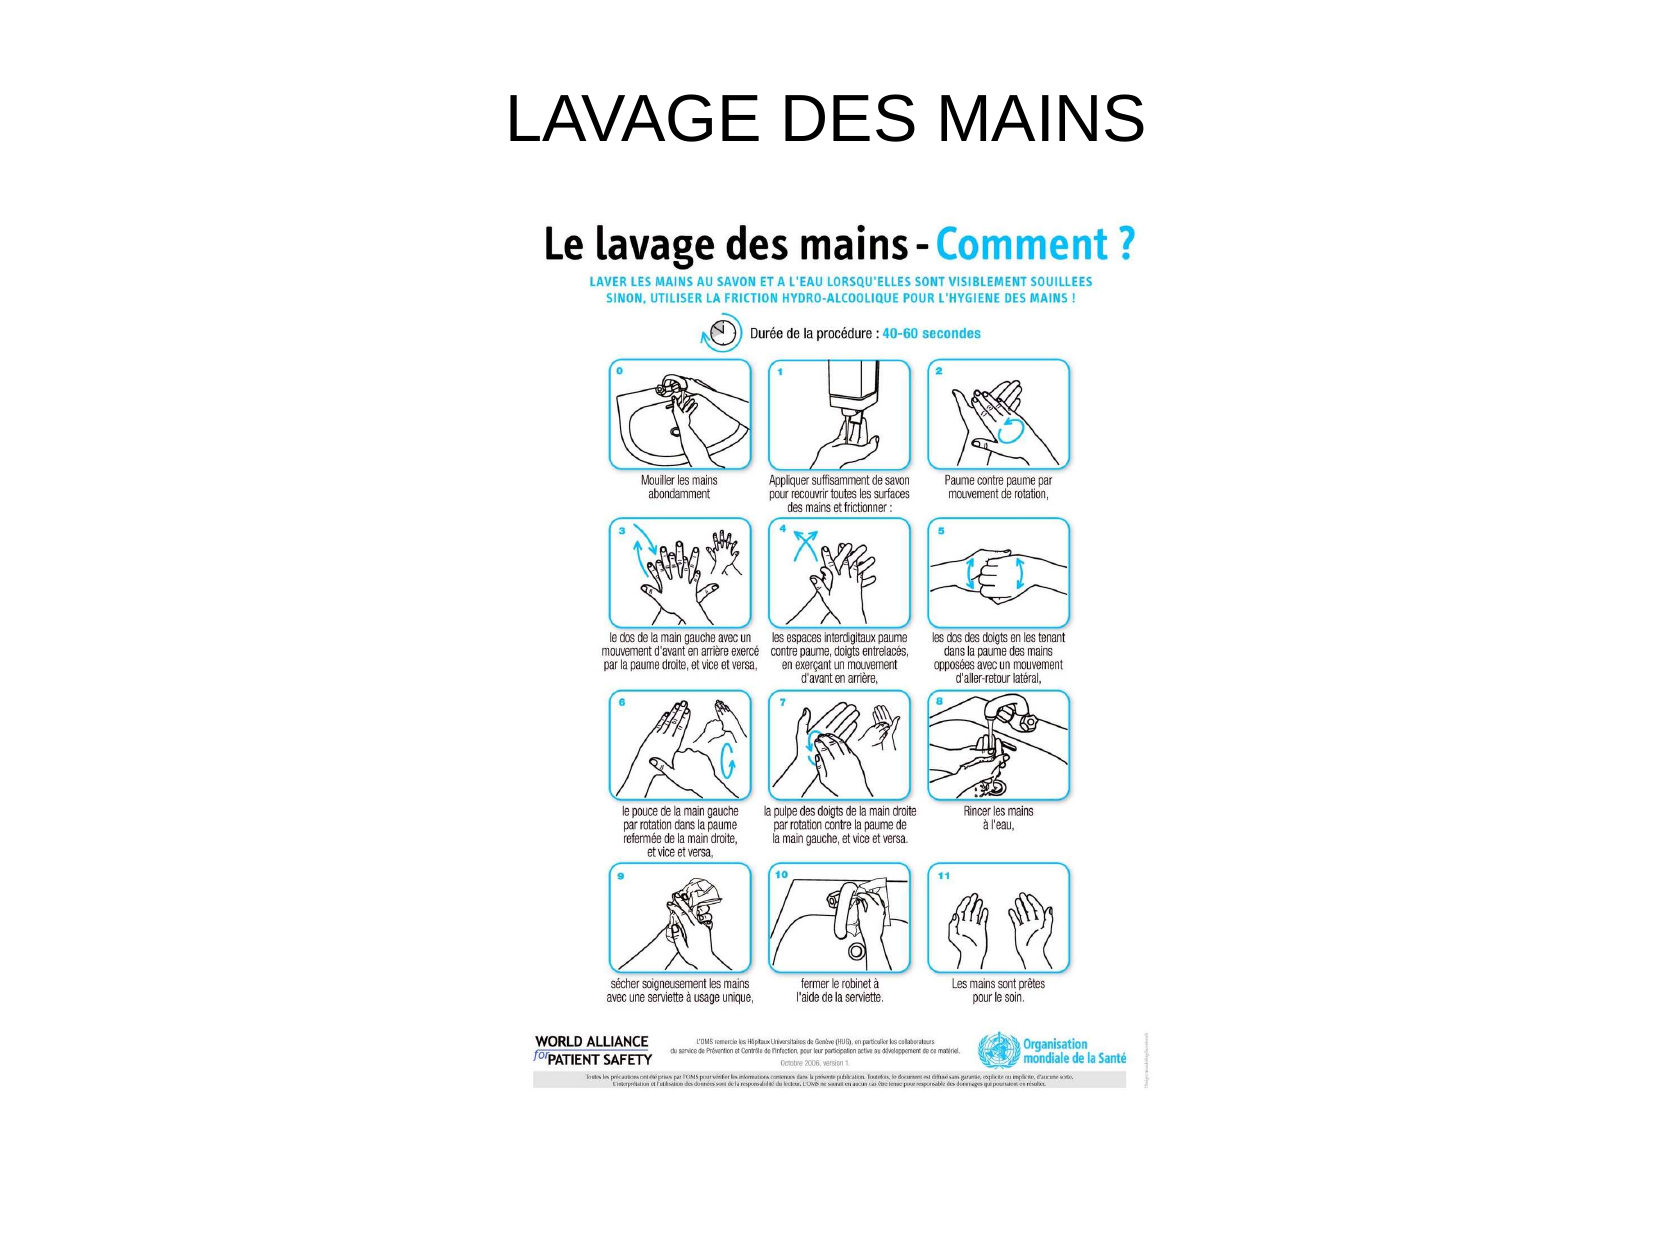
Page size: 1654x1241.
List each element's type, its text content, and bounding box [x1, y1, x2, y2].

picture [523, 200, 1159, 1099]
title LAVAGE DES MAINS [82, 70, 1571, 166]
